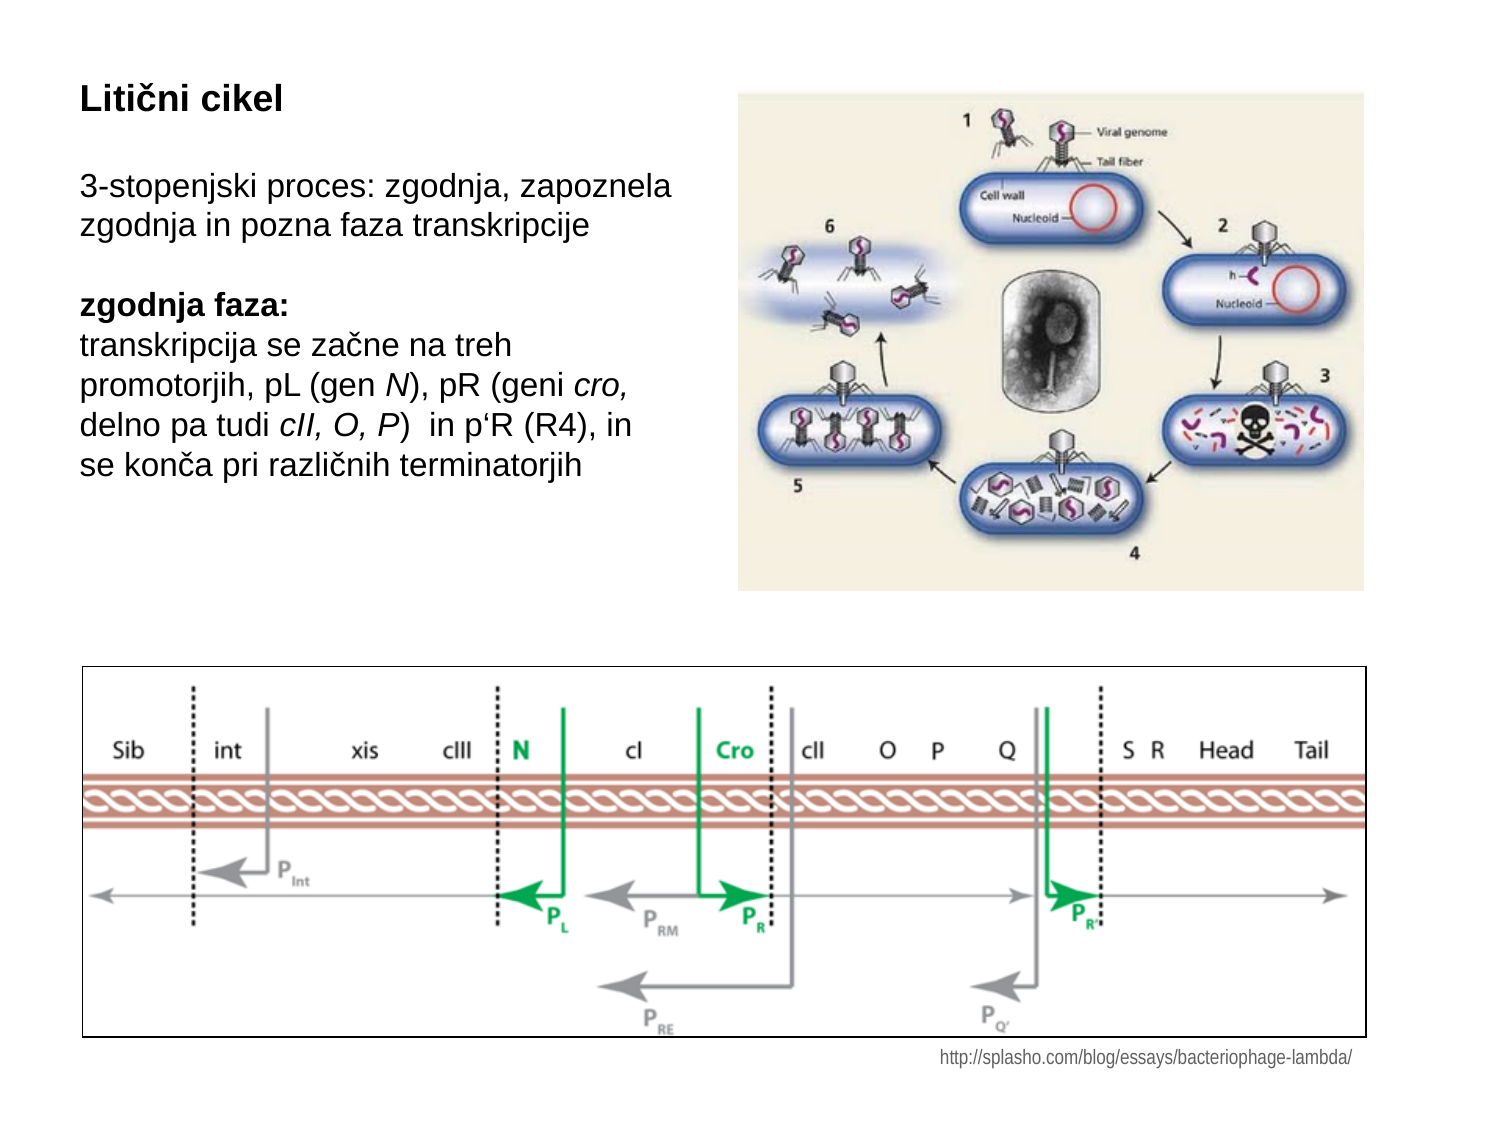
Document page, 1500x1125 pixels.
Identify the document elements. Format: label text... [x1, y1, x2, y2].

picture [738, 90, 1364, 591]
picture [83, 667, 1366, 1037]
text_box Litični cikel 3-stopenjski proces: zgodnja, zapoznela zgodnja in pozna faza transkripcije zgodnja faza: transkripcija se začne na treh promotorjih, pL (gen N), pR (geni cro, delno pa tudi cII, O, P) in p‘R (R4), in se konča pri različnih terminatorjih [64, 66, 691, 651]
text_box http://splasho.com/blog/essays/bacteriophage-lambda/ [617, 1036, 1368, 1076]
